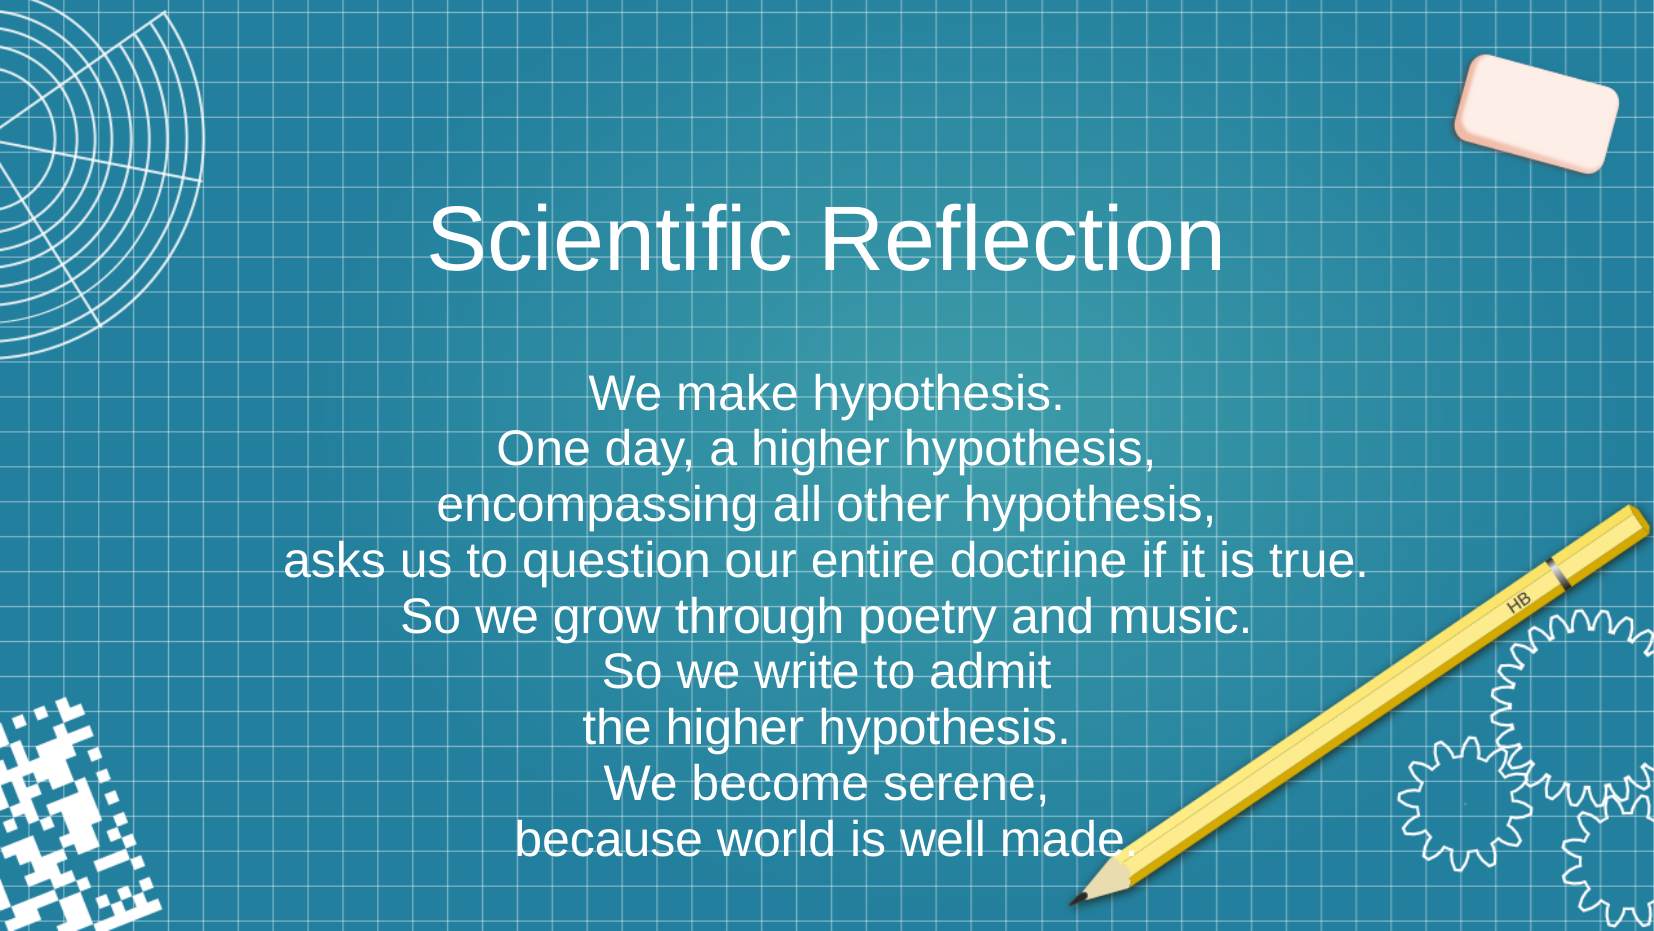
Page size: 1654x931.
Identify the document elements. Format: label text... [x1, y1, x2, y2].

subtitle We make hypothesis. One day, a higher hypothesis, encompassing all other hypothesis, asks us to question our entire doctrine if it is true. So we grow through poetry and music. So we write to admit the higher hypothesis. We become serene, because world is well made. [82, 364, 1571, 867]
picture [0, 0, 1654, 931]
title Scientific Reflection [82, 132, 1571, 346]
